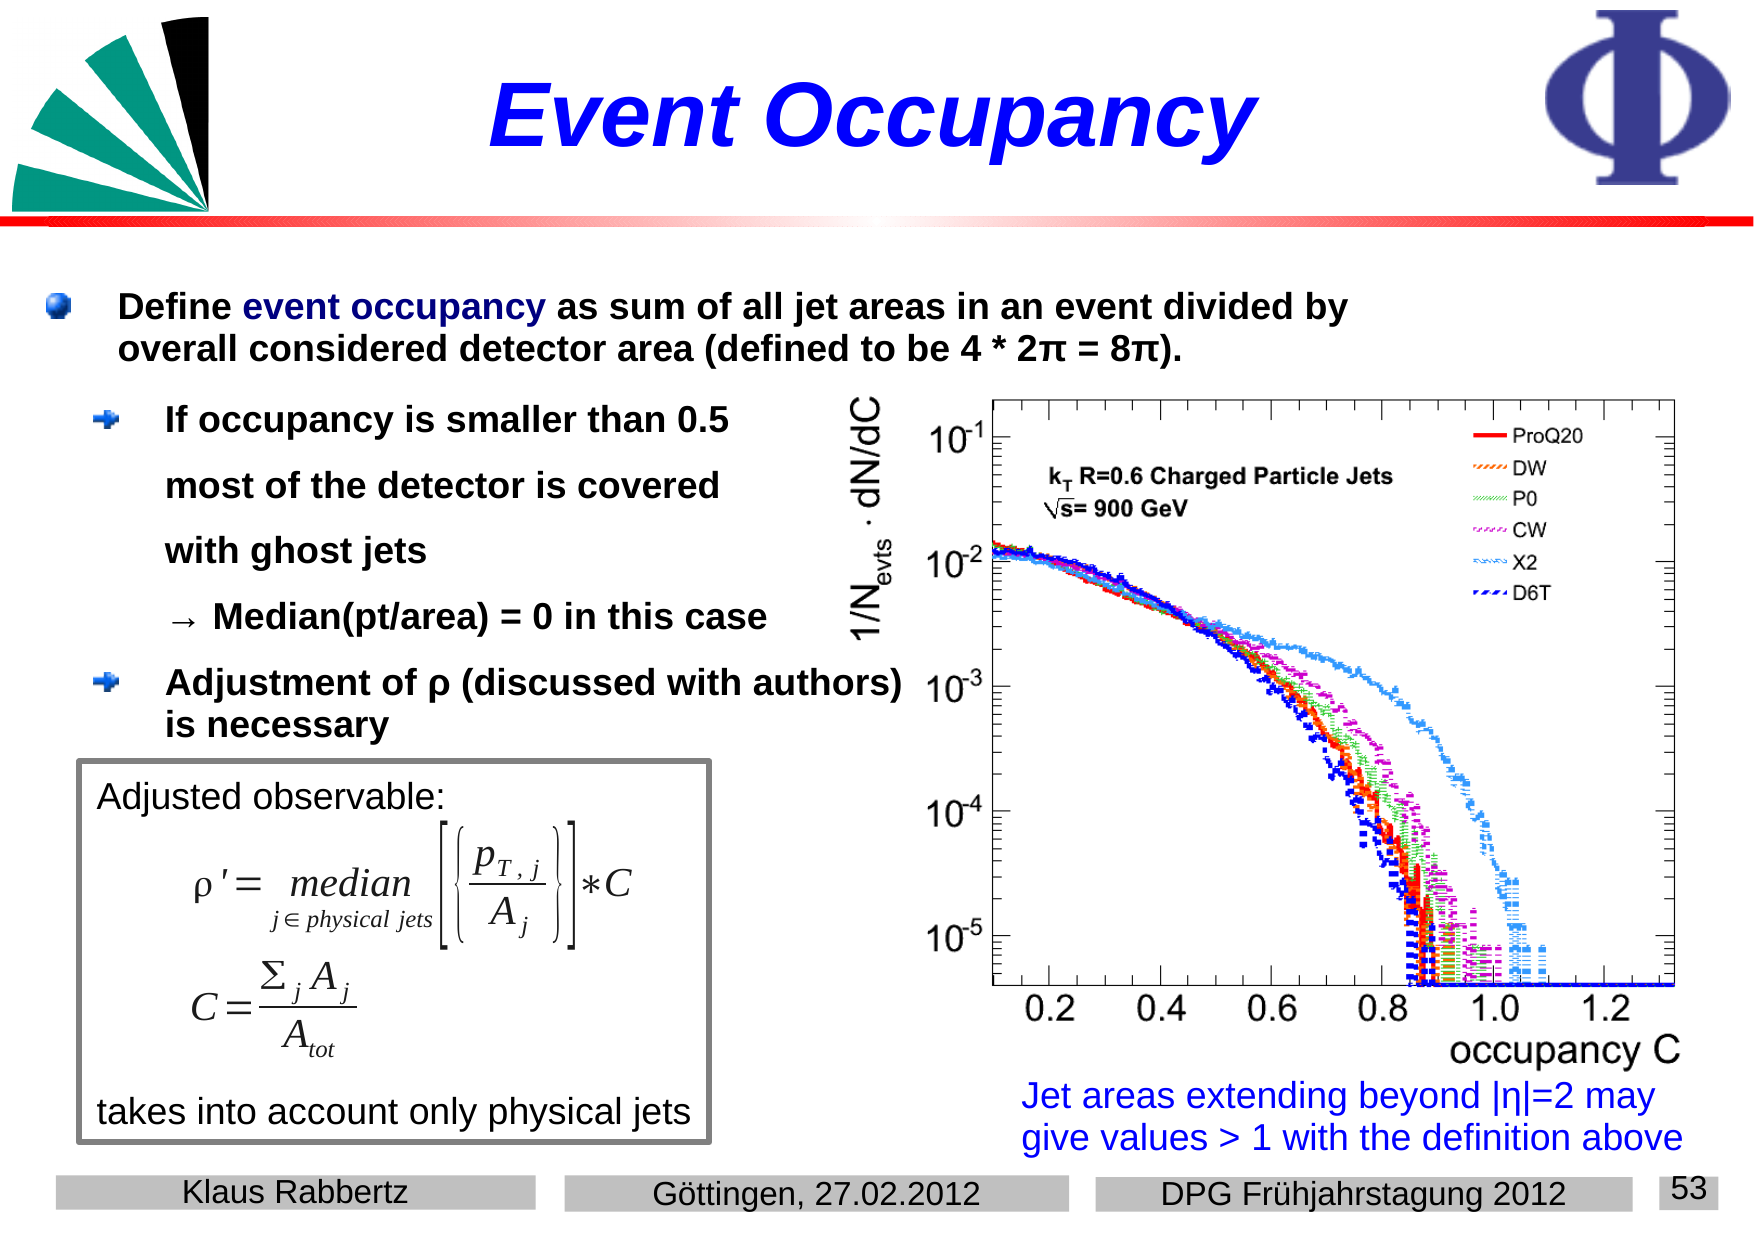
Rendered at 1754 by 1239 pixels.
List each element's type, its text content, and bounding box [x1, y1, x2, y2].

text_box Adjusted observable: takes into account only physical jets [78, 761, 709, 1143]
chart [183, 818, 638, 1063]
picture [837, 316, 1700, 1153]
list Define event occupancy as sum of all jet areas in an event divided by overall considered detector area (defined to be 4 * 2π = 8π). If occupancy is smaller than 0.5 most of the detector is covered with ghost jets → Median(pt/area) = 0 in this case Adjustment of ρ (discussed with authors) is necessary [34, 285, 1406, 1013]
title Event Occupancy [220, 27, 1536, 202]
picture [12, 17, 209, 214]
picture [1545, 10, 1731, 185]
text_box Jet areas extending beyond |η|=2 may give values > 1 with the definition above [1009, 1068, 1696, 1165]
